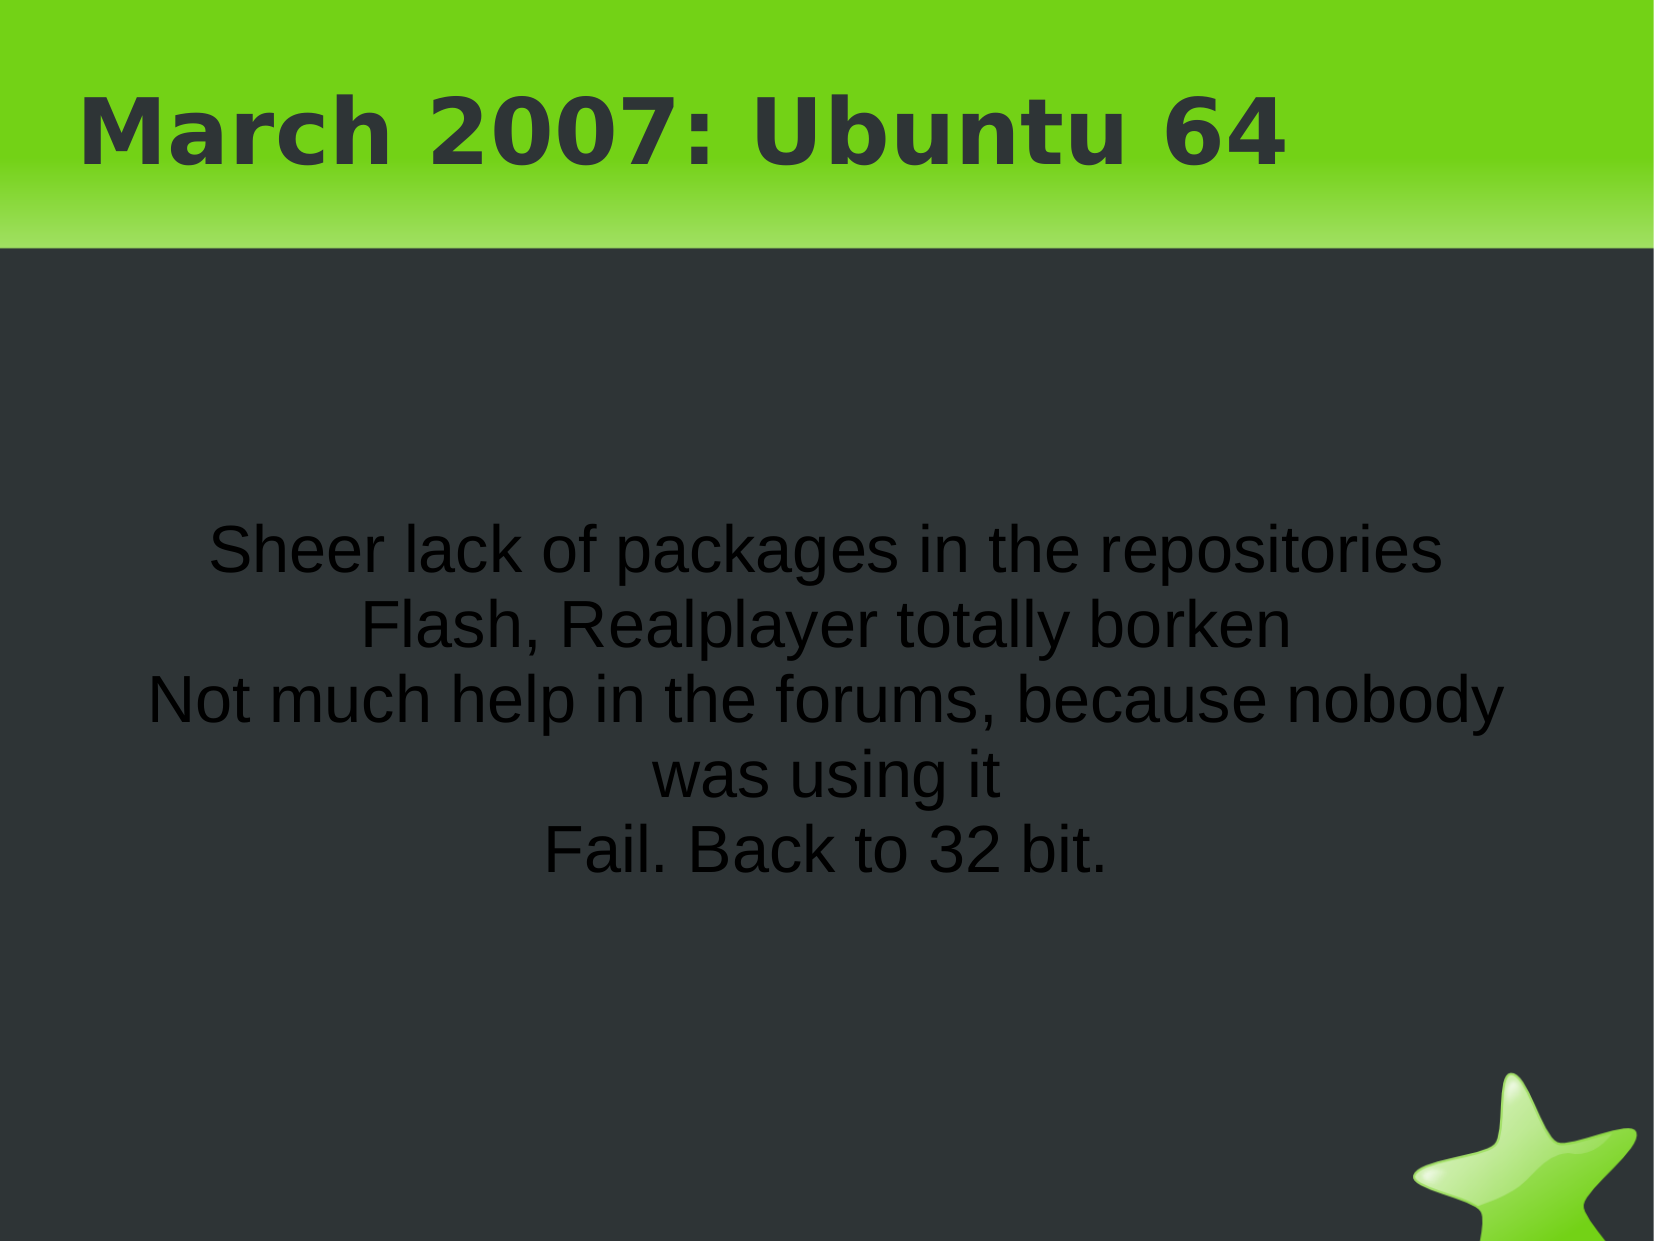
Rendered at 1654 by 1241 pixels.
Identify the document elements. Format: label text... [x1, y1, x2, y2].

subtitle Sheer lack of packages in the repositories Flash, Realplayer totally borken Not much help in the forums, because nobody was using it Fail. Back to 32 bit. [82, 297, 1571, 1102]
title March 2007: Ubuntu 64 [76, 36, 1565, 229]
picture [0, 0, 1654, 1241]
